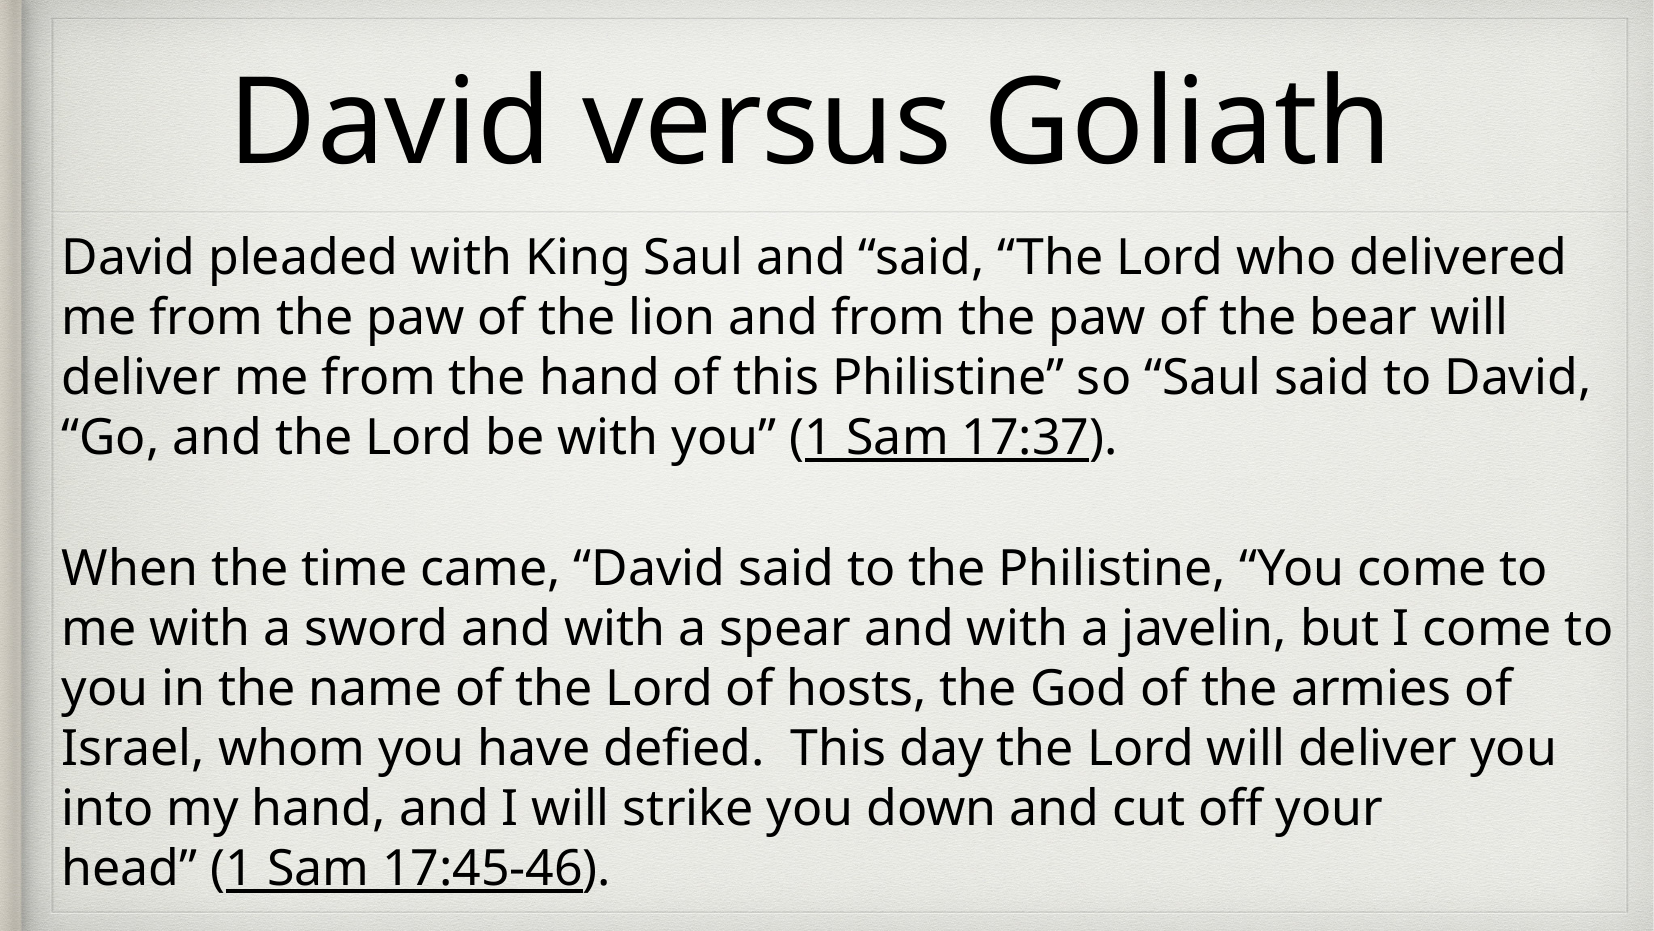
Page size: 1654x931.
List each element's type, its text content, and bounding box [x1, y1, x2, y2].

list David pleaded with King Saul and “said, “The Lord who delivered me from the paw of the lion and from the paw of the bear will deliver me from the hand of this Philistine” so “Saul said to David, “Go, and the Lord be with you” (1 Sam 17:37). When the time came, “David said to the Philistine, “You come to me with a sword and with a spear and with a javelin, but I come to you in the name of the Lord of hosts, the God of the armies of Israel, whom you have defied. This day the Lord will deliver you into my hand, and I will strike you down and cut off your head” (1 Sam 17:45-46). [53, 208, 1630, 911]
picture [0, 0, 1654, 931]
title David versus Goliath [116, 30, 1538, 200]
